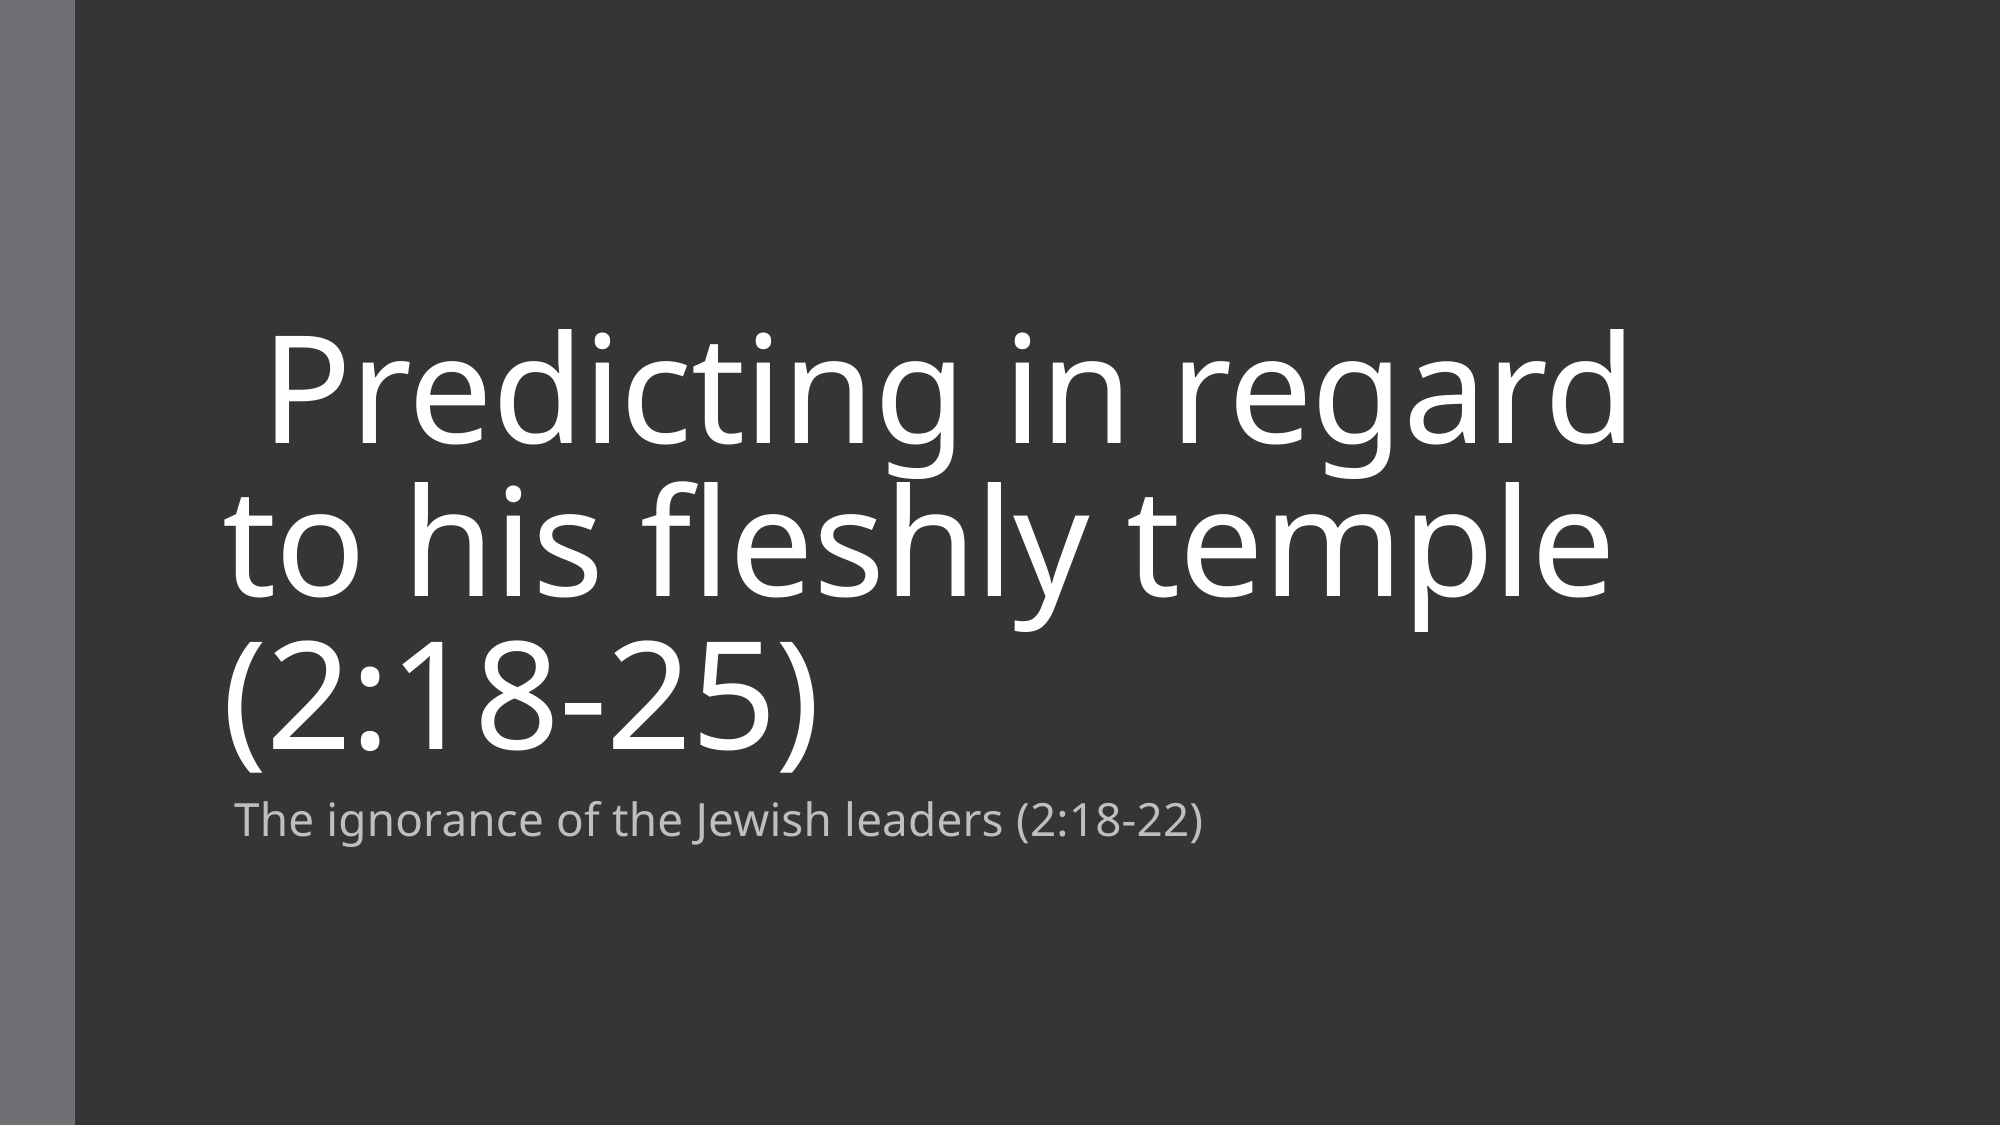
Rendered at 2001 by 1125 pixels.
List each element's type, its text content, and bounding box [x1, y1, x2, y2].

title Predicting in regard to his fleshly temple (2:18-25) [206, 124, 1752, 787]
subtitle The ignorance of the Jewish leaders (2:18-22) [206, 787, 1752, 1066]
